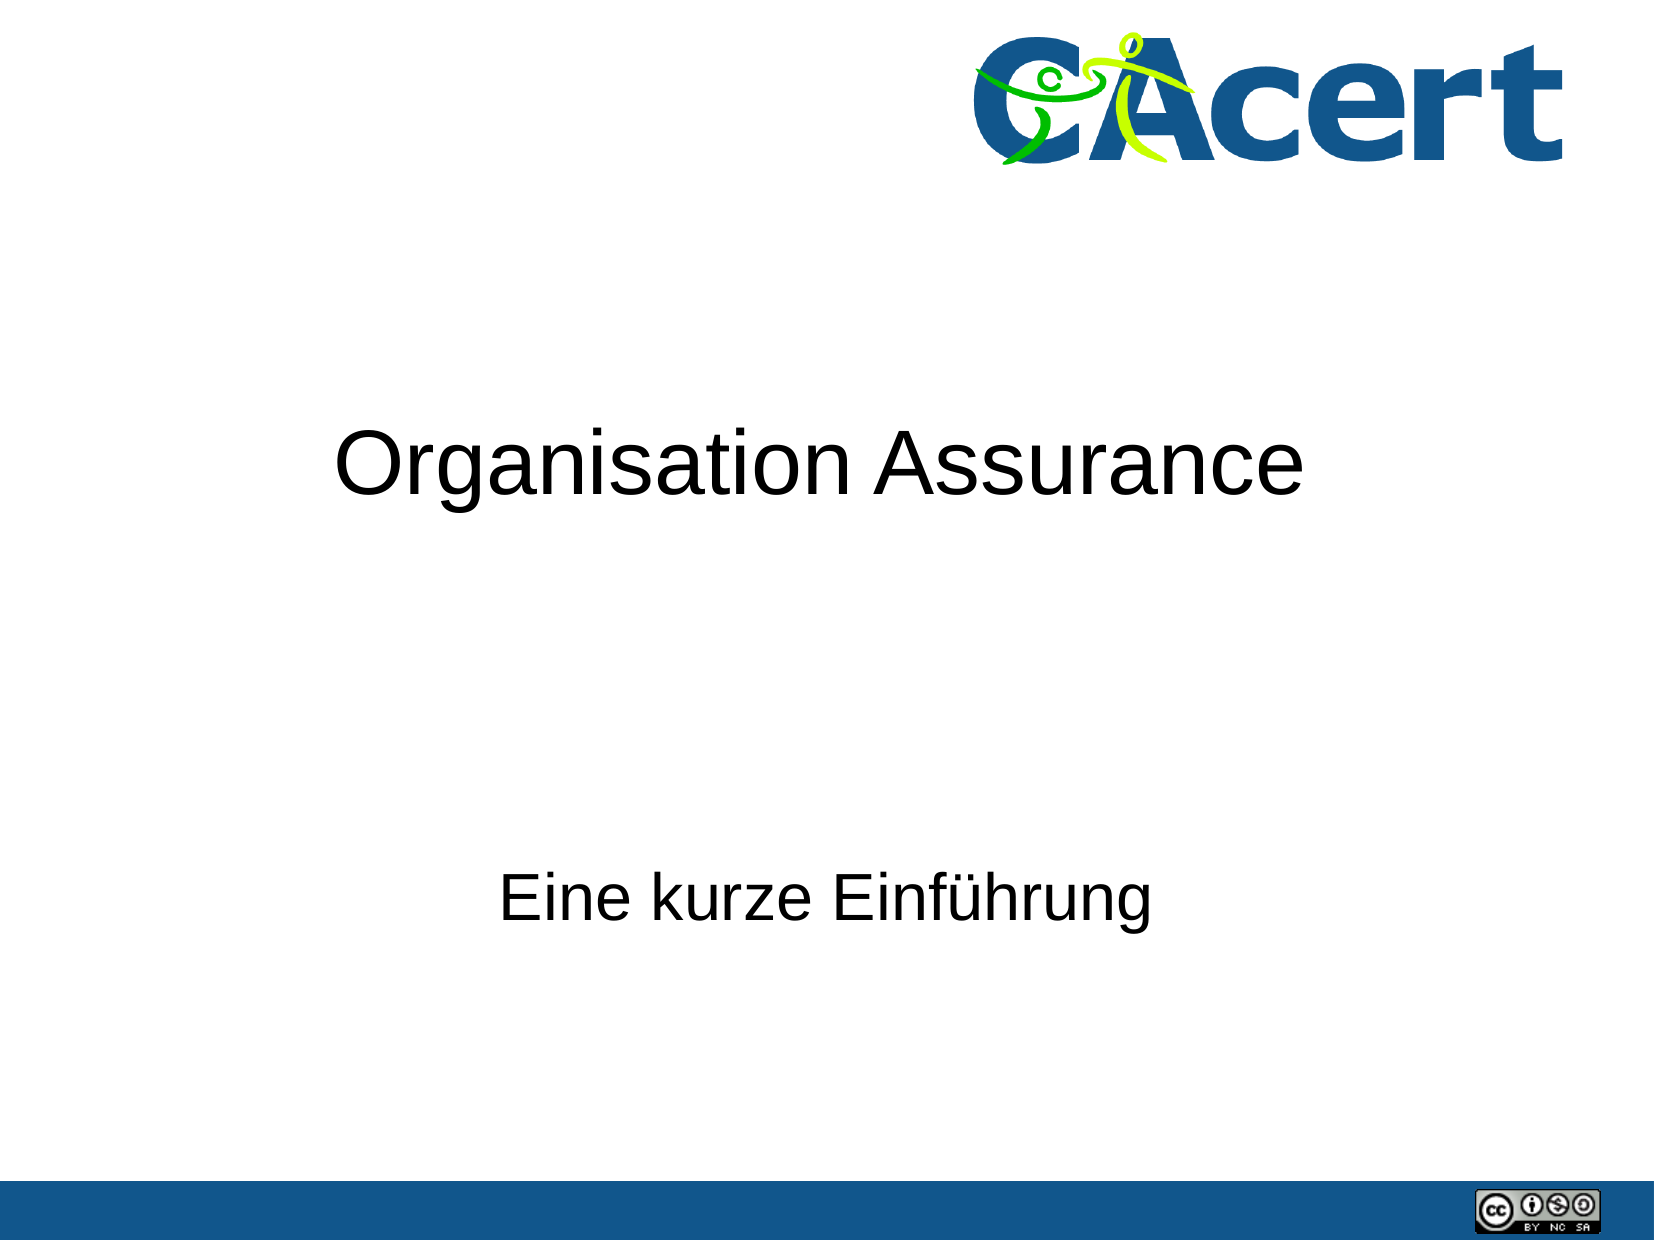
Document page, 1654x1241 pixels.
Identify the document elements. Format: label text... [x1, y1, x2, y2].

title Organisation Assurance [76, 402, 1565, 513]
text_box [0, 1181, 1654, 1240]
picture [1475, 1189, 1601, 1234]
subtitle Eine kurze Einführung [82, 853, 1571, 934]
picture [972, 30, 1564, 166]
